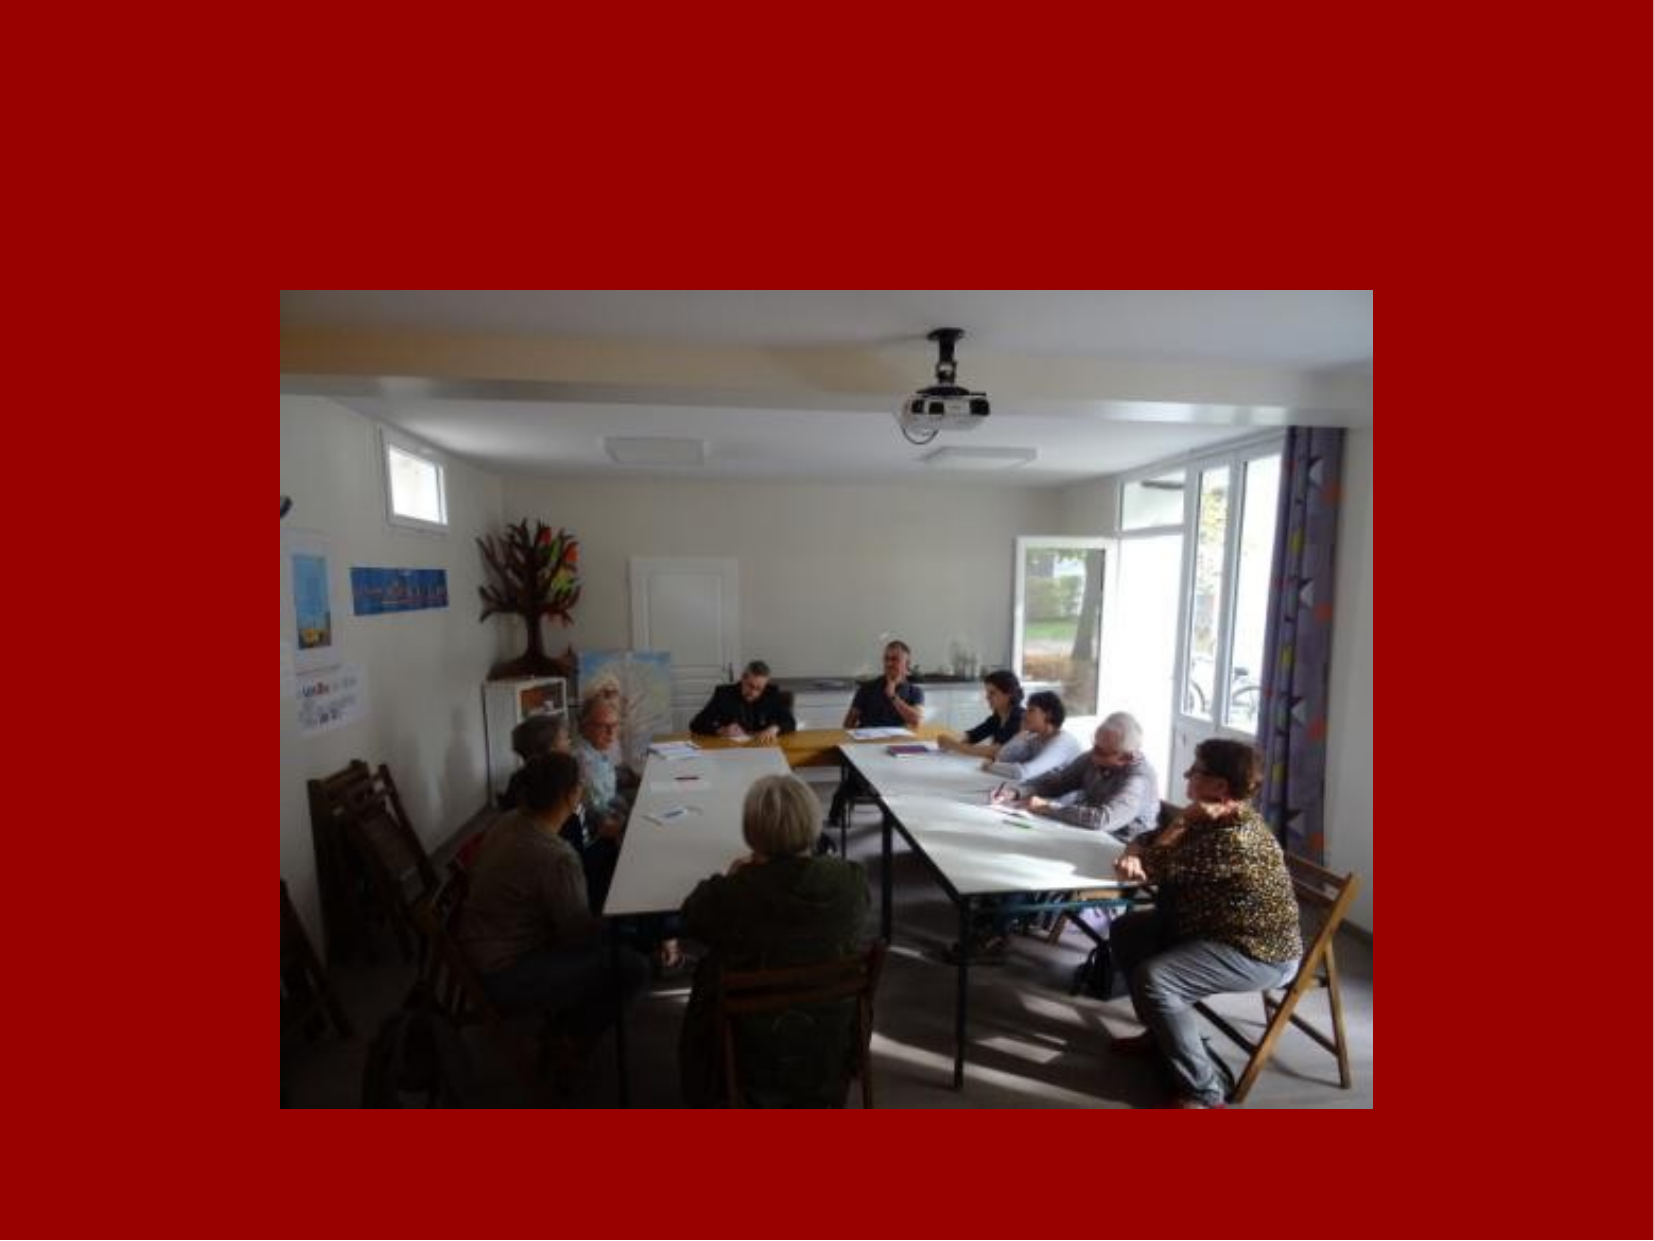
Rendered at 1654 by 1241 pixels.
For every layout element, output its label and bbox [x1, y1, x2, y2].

picture [280, 290, 1373, 1109]
